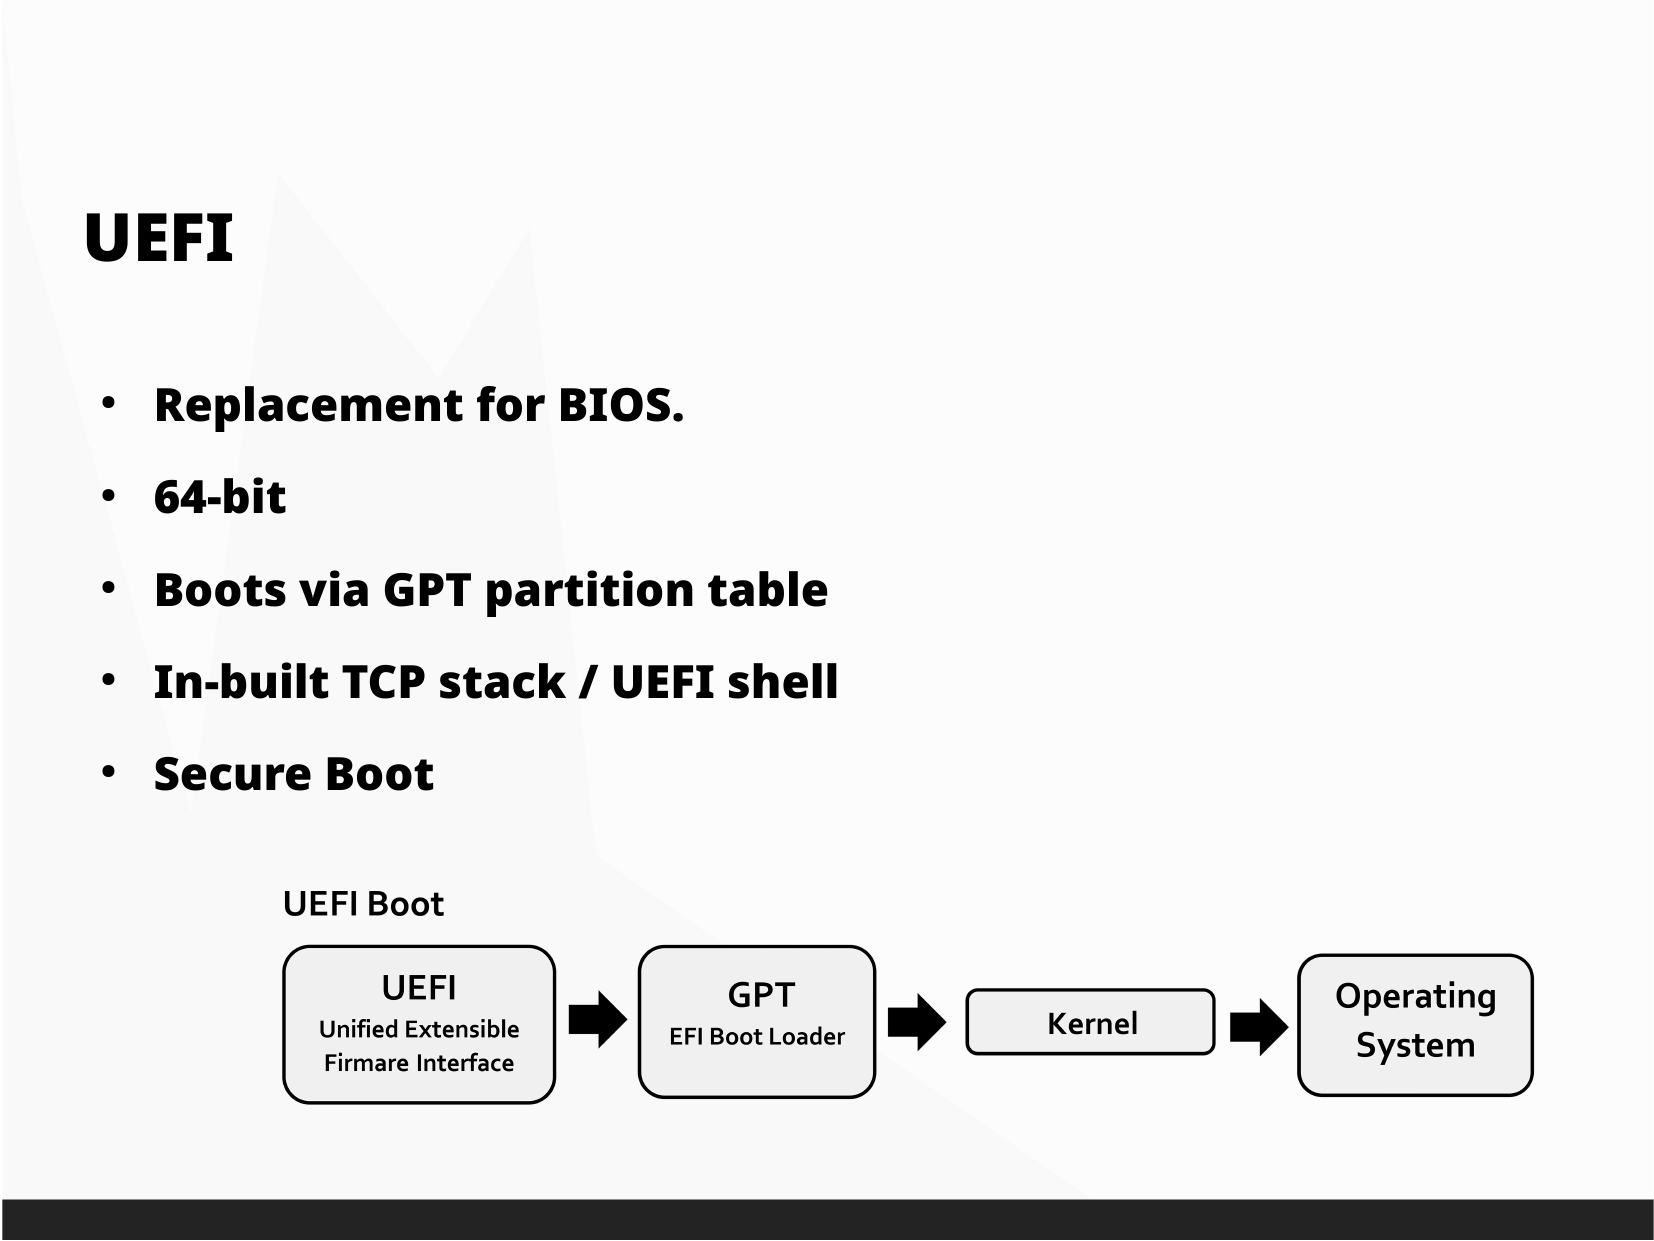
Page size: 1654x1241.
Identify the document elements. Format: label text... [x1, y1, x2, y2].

title UEFI [82, 132, 1571, 340]
picture [2, 0, 1654, 1241]
list Replacement for BIOS. 64-bit Boots via GPT partition table In-built TCP stack / UEFI shell Secure Boot [82, 372, 1571, 908]
